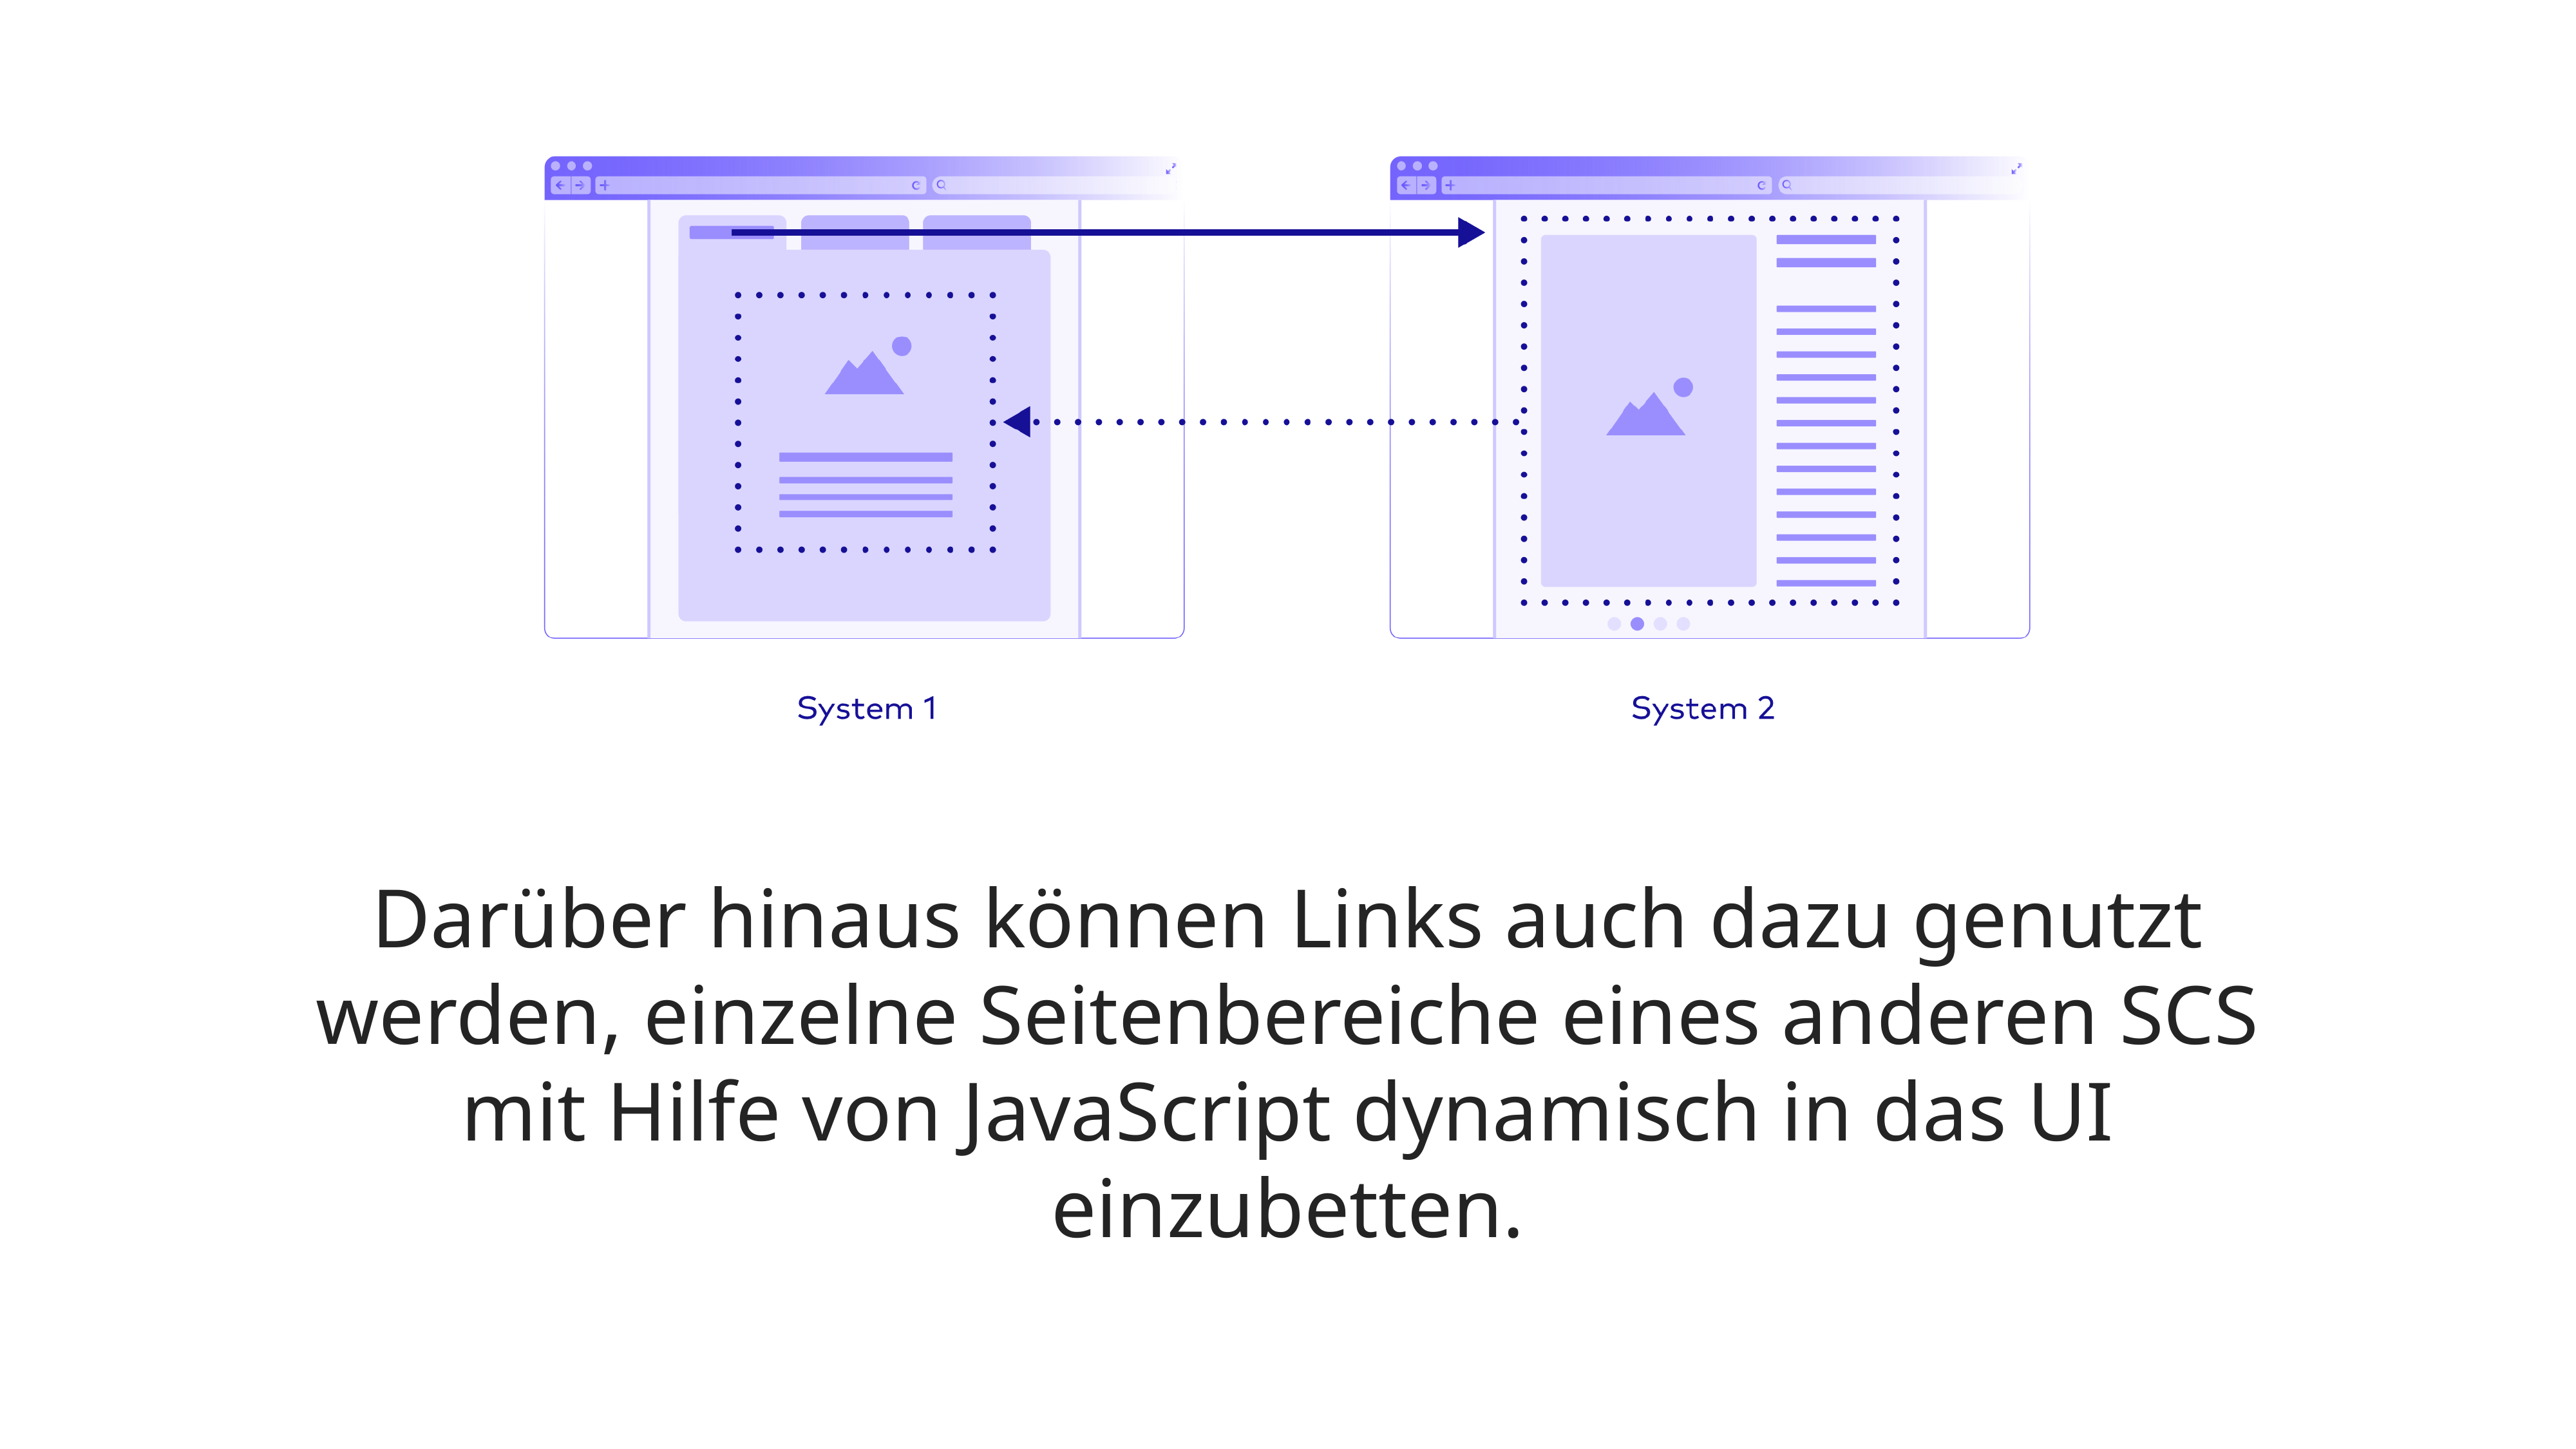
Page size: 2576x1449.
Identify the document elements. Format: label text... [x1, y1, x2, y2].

list Darüber hinaus können Links auch dazu genutzt werden, einzelne Seitenbereiche eines anderen SCS mit Hilfe von JavaScript dynamisch in das UI einzubetten. [301, 775, 2275, 1345]
picture [506, 129, 2070, 776]
